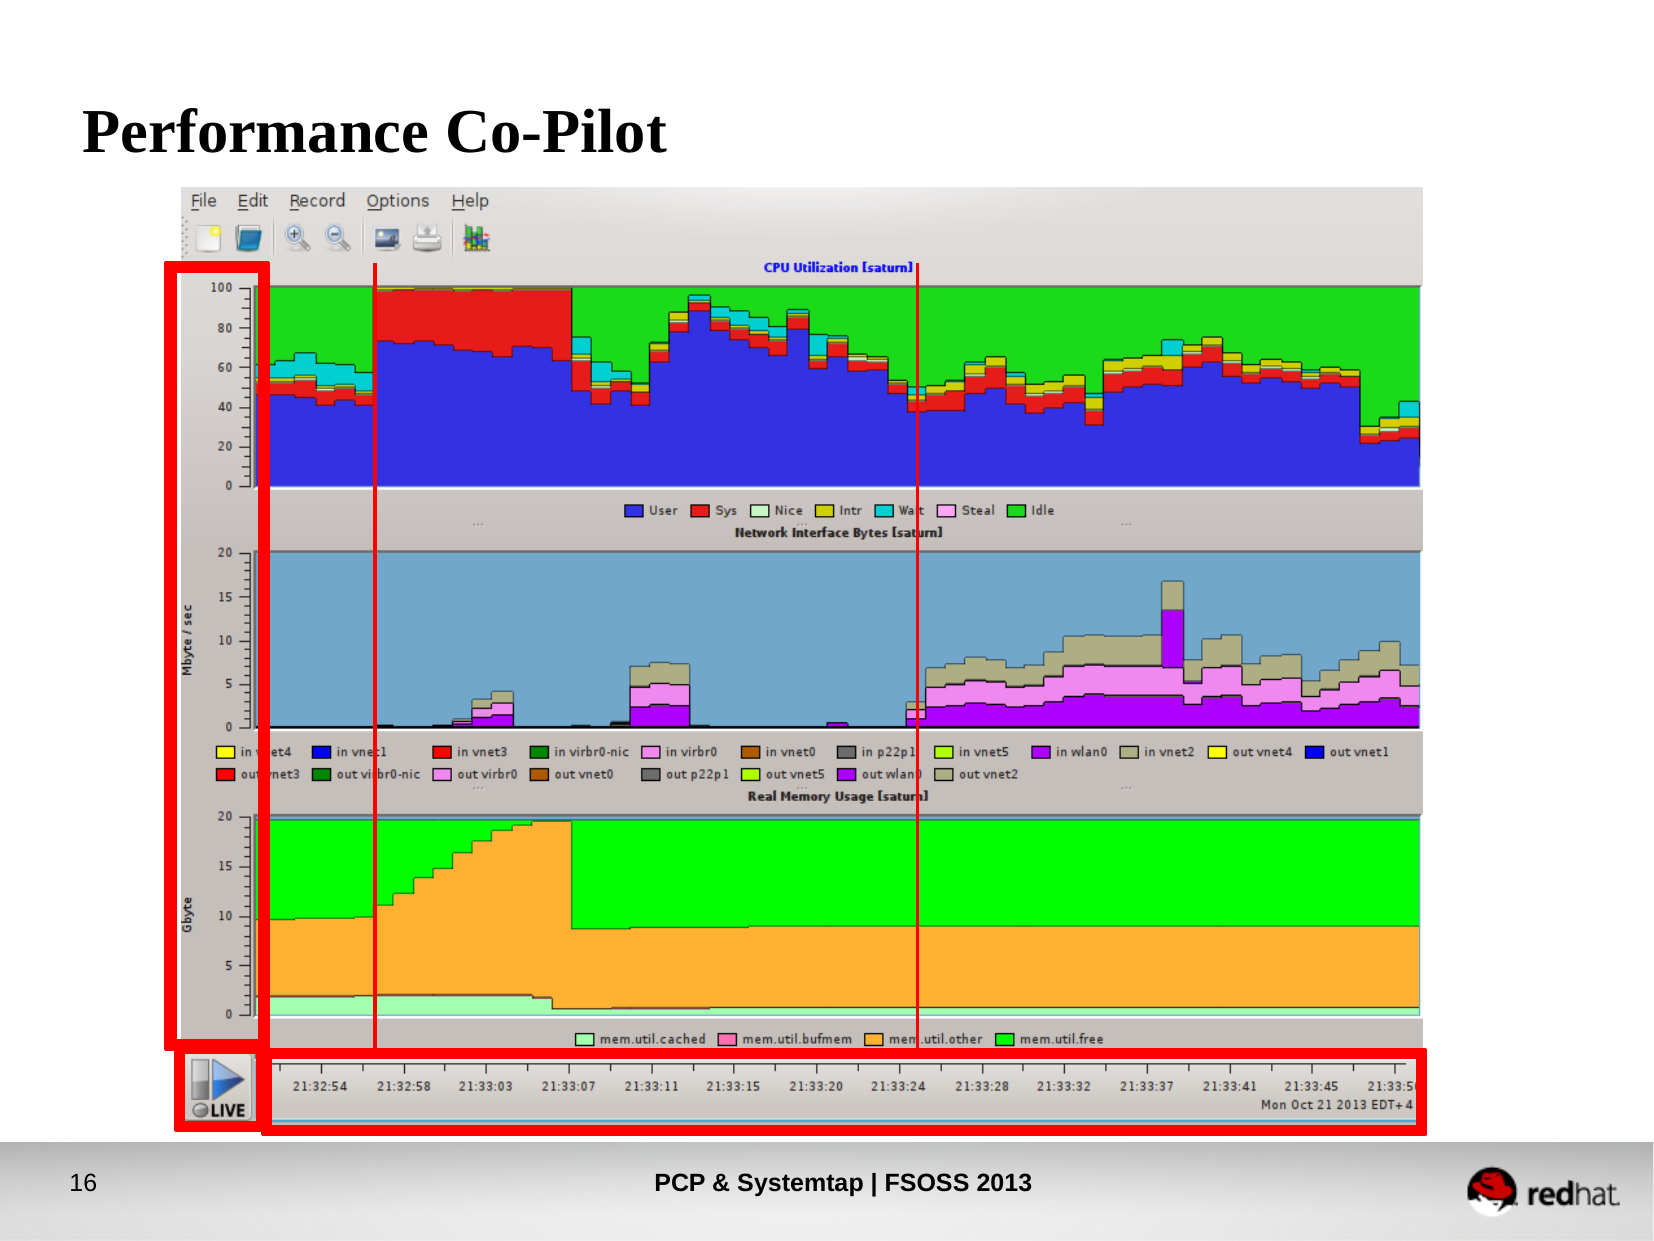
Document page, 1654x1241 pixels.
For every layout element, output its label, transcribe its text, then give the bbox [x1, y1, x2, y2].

picture [184, 1053, 257, 1122]
picture [271, 1058, 1417, 1126]
picture [181, 187, 1423, 1049]
picture [181, 272, 259, 1040]
title Performance Co-Pilot [82, 37, 1571, 226]
picture [0, 1142, 1654, 1241]
text_box [165, 262, 1426, 1135]
